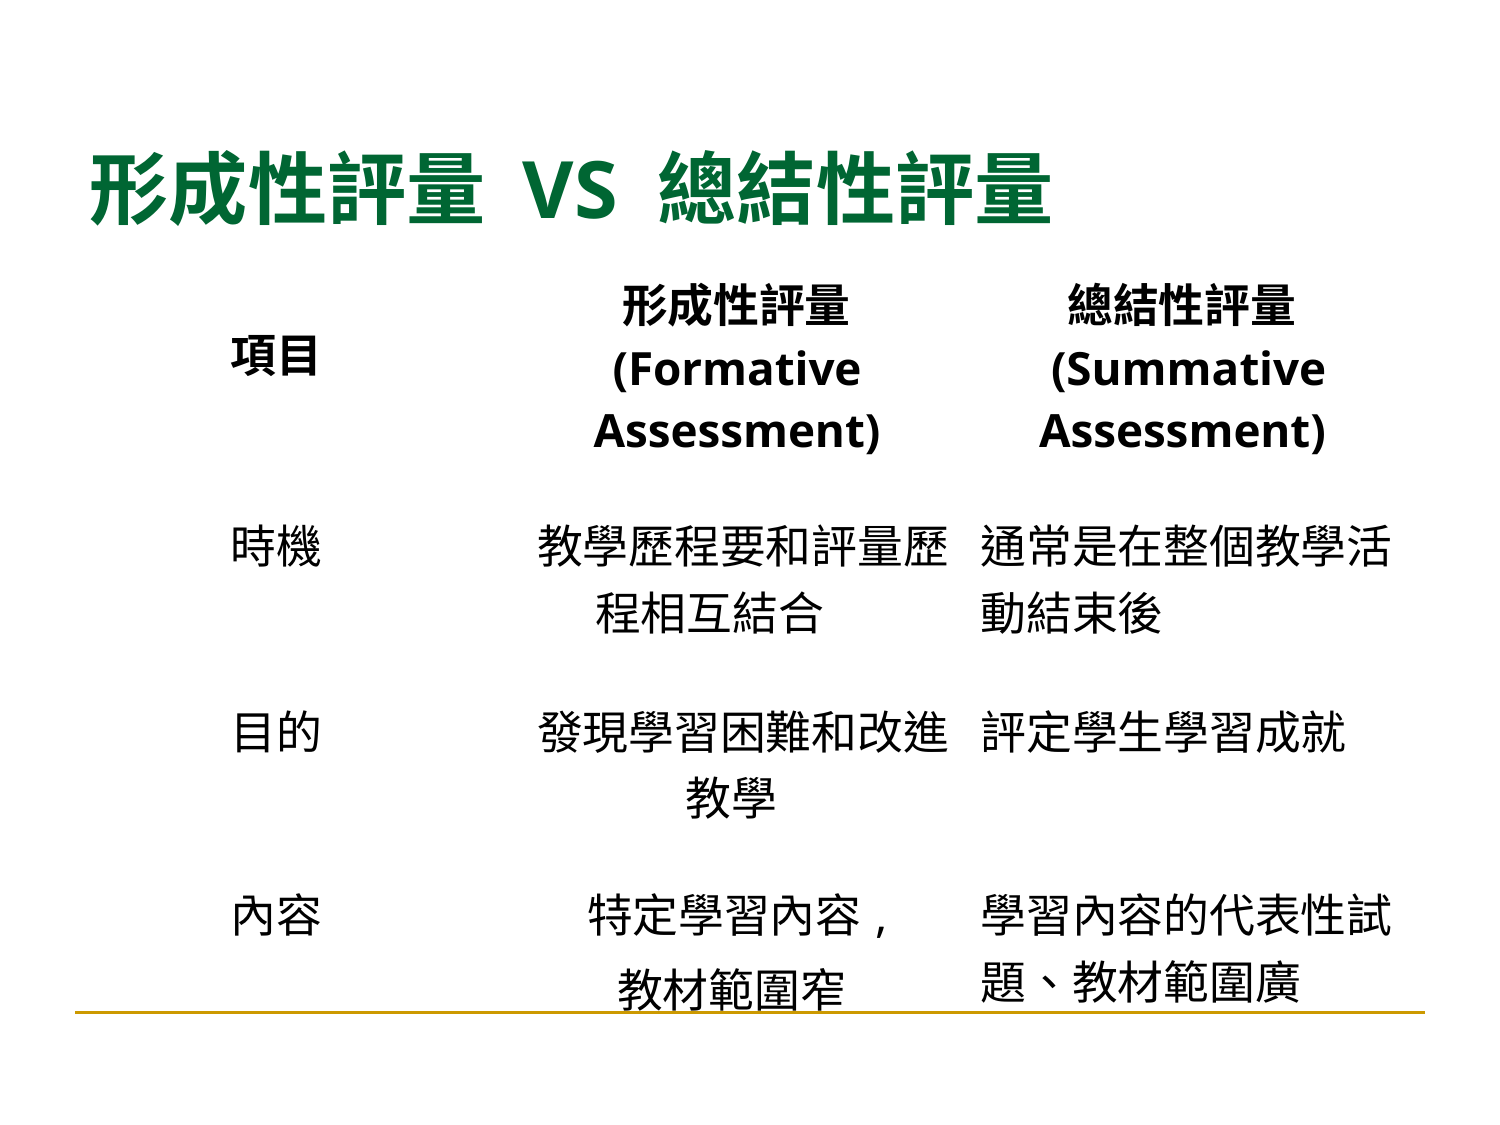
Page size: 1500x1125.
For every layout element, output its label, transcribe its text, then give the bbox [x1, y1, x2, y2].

table_cell 時機 [89, 503, 521, 689]
table_header 形成性評量(Formative Assessment) [521, 262, 966, 503]
table_cell 目的 [89, 689, 521, 873]
table_cell 特定學習內容, 教材範圍窄 [521, 873, 966, 1058]
table_cell 內容 [89, 873, 521, 1058]
table_cell 學習內容的代表性試題、教材範圍廣 [966, 873, 1411, 1058]
title 形成性評量 VS 總結性評量 [75, 45, 1425, 233]
table_header 總結性評量(Summative Assessment) [966, 262, 1411, 503]
table_cell 發現學習困難和改進教學 [521, 689, 966, 873]
table_header 項目 [89, 262, 521, 503]
table_cell 評定學生學習成就 [966, 689, 1411, 873]
table_cell 通常是在整個教學活動結束後 [966, 503, 1411, 689]
table_cell 教學歷程要和評量歷程相互結合 [521, 503, 966, 689]
